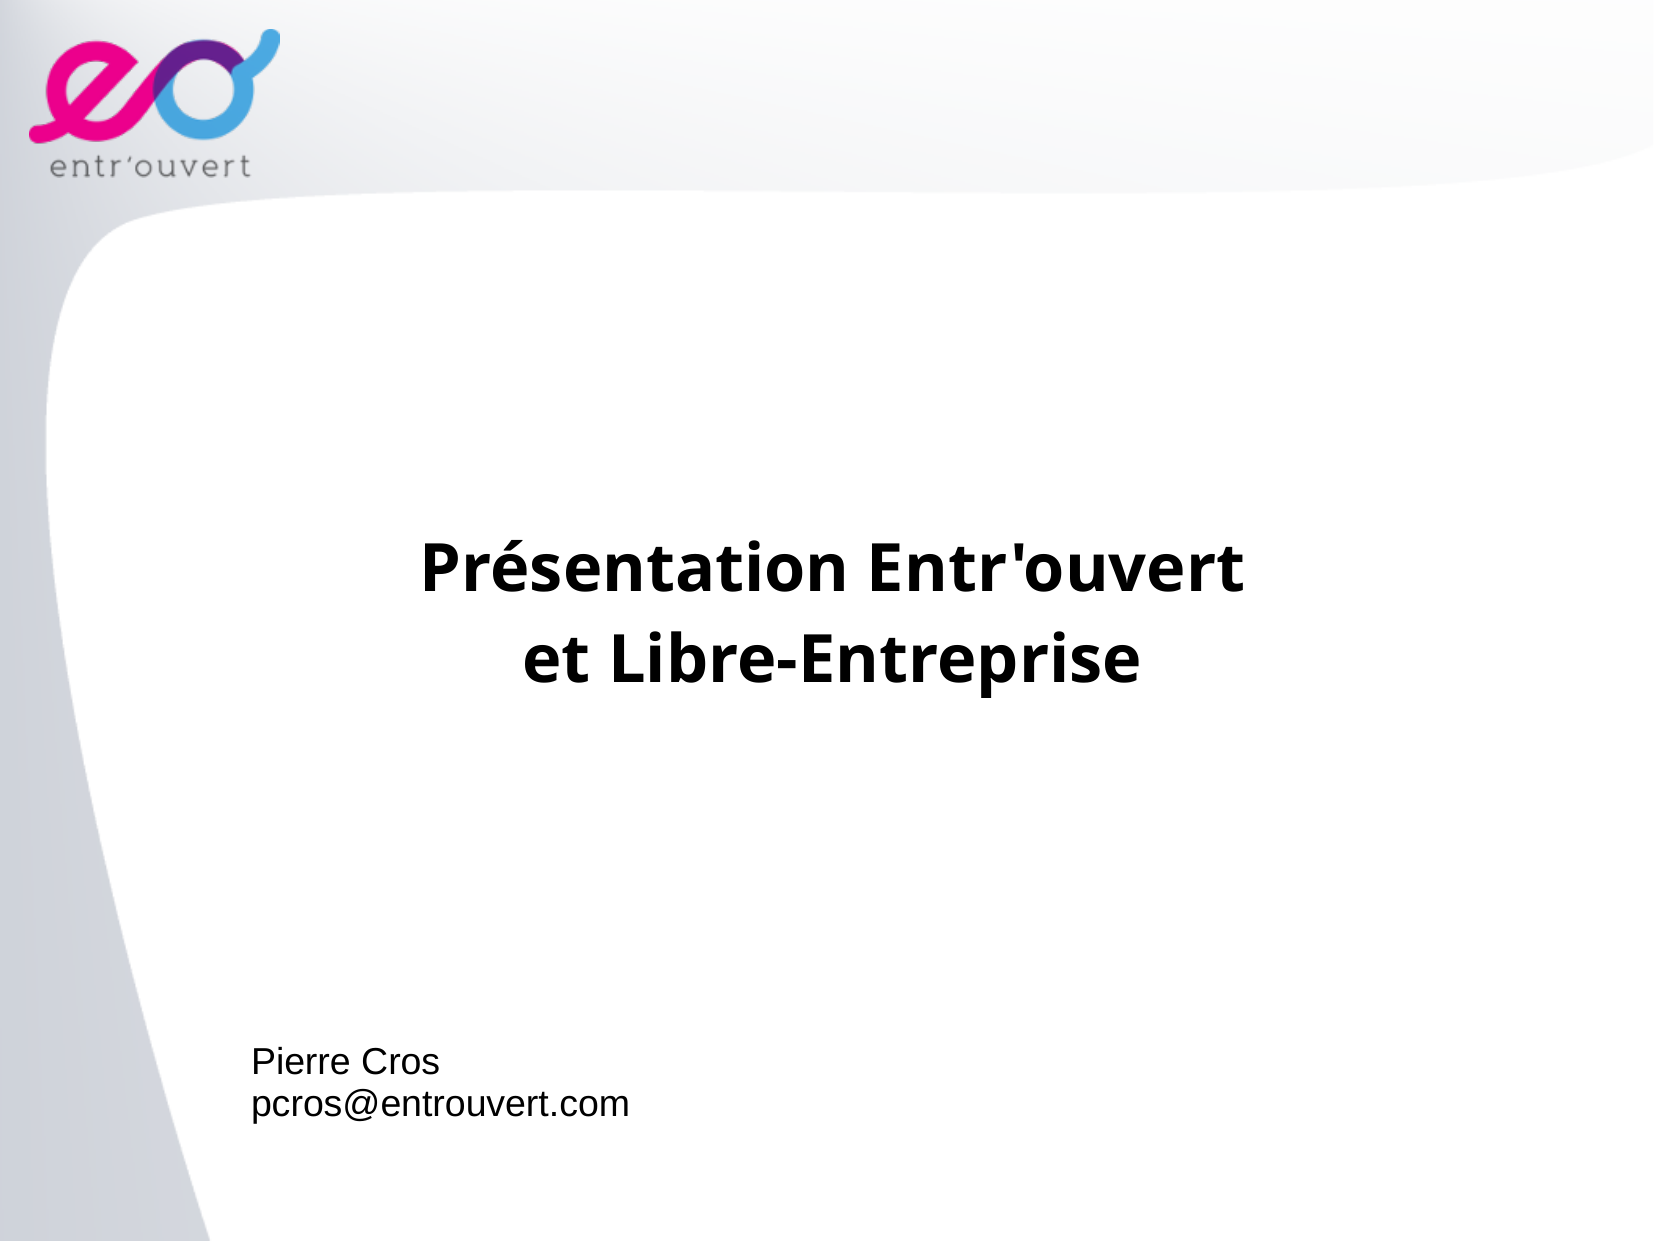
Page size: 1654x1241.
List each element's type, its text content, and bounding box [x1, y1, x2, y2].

picture [0, 0, 1654, 1241]
text_box Pierre Cros pcros@entrouvert.com [236, 1033, 1034, 1133]
subtitle Présentation Entr'ouvert et Libre-Entreprise [88, 88, 1577, 1133]
